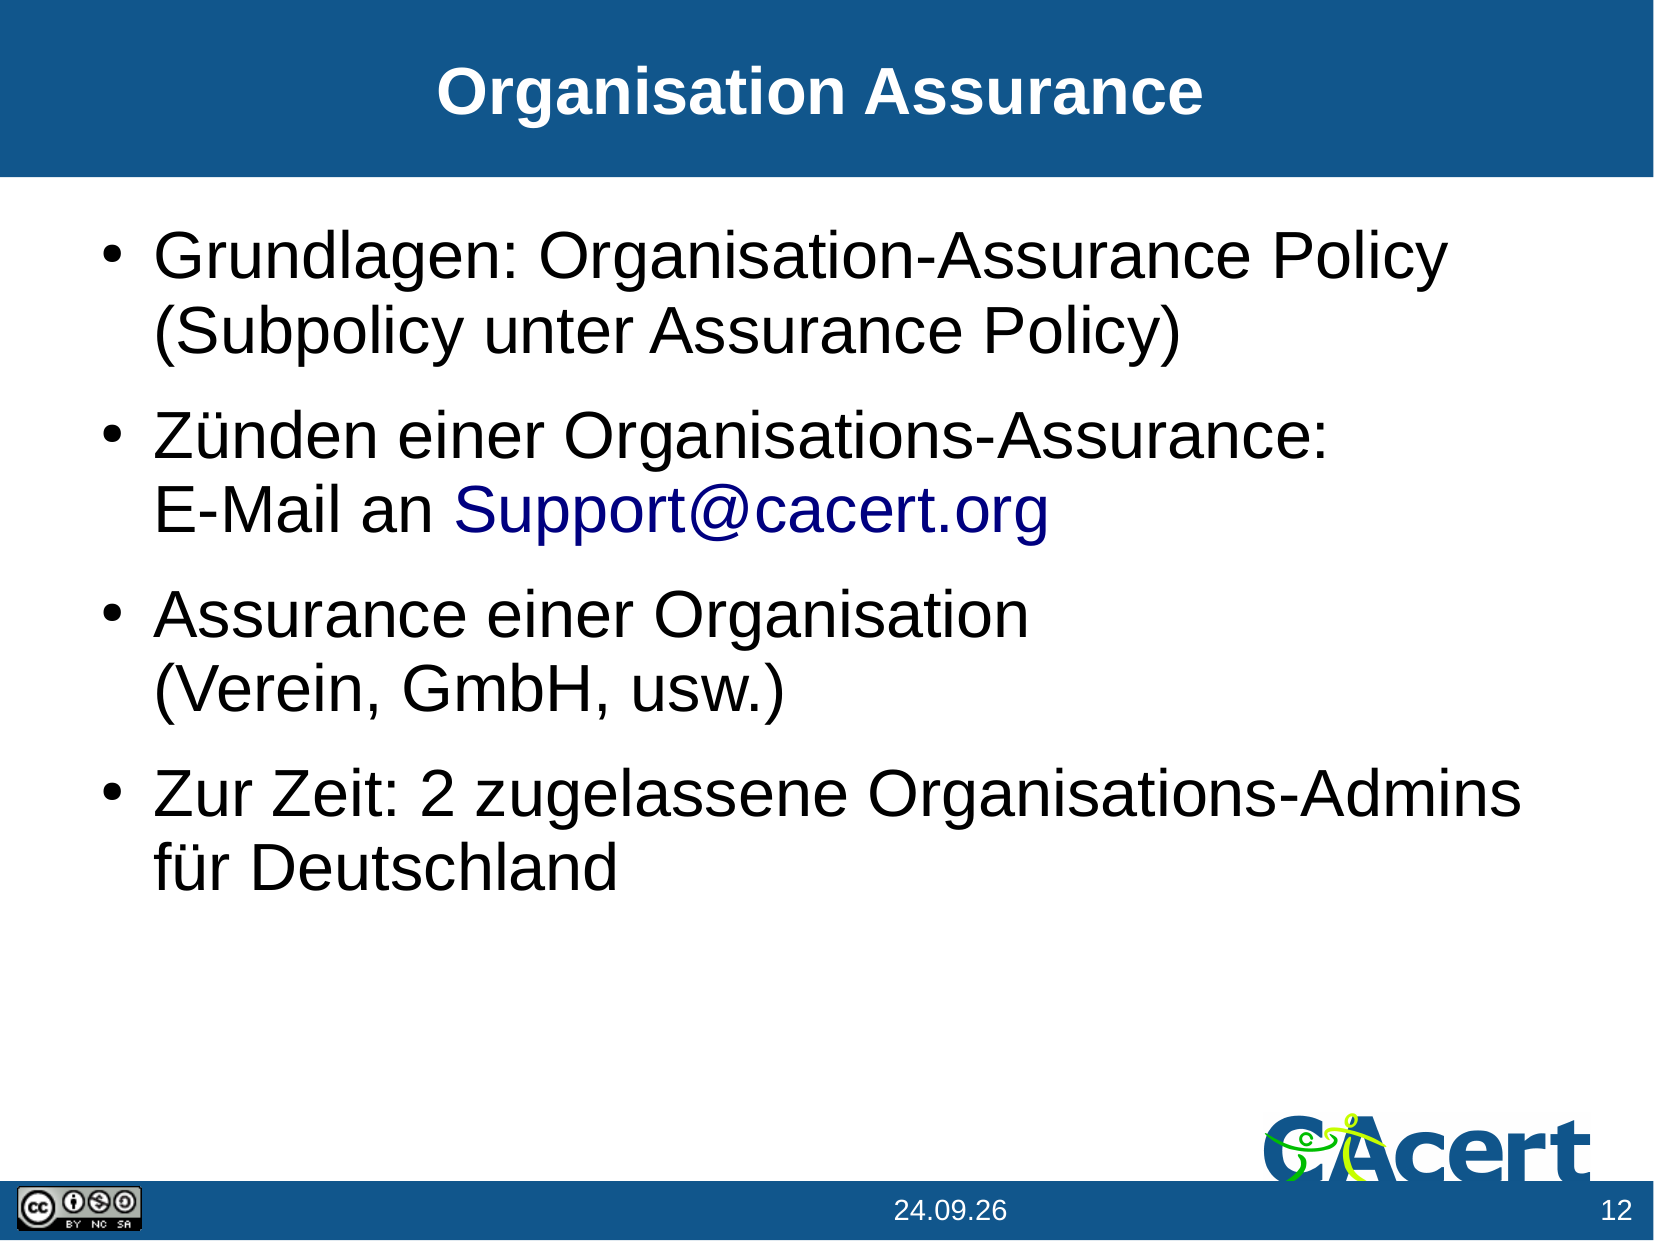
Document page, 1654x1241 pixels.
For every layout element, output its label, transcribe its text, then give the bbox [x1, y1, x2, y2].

list Grundlagen: Organisation-Assurance Policy (Subpolicy unter Assurance Policy) Zünden einer Organisations-Assurance: E-Mail an Support@cacert.org Assurance einer Organisation (Verein, GmbH, usw.) Zur Zeit: 2 zugelassene Organisations-Admins für Deutschland [82, 218, 1571, 1091]
title Organisation Assurance [76, 17, 1565, 166]
picture [1263, 1112, 1591, 1181]
picture [17, 1186, 142, 1231]
